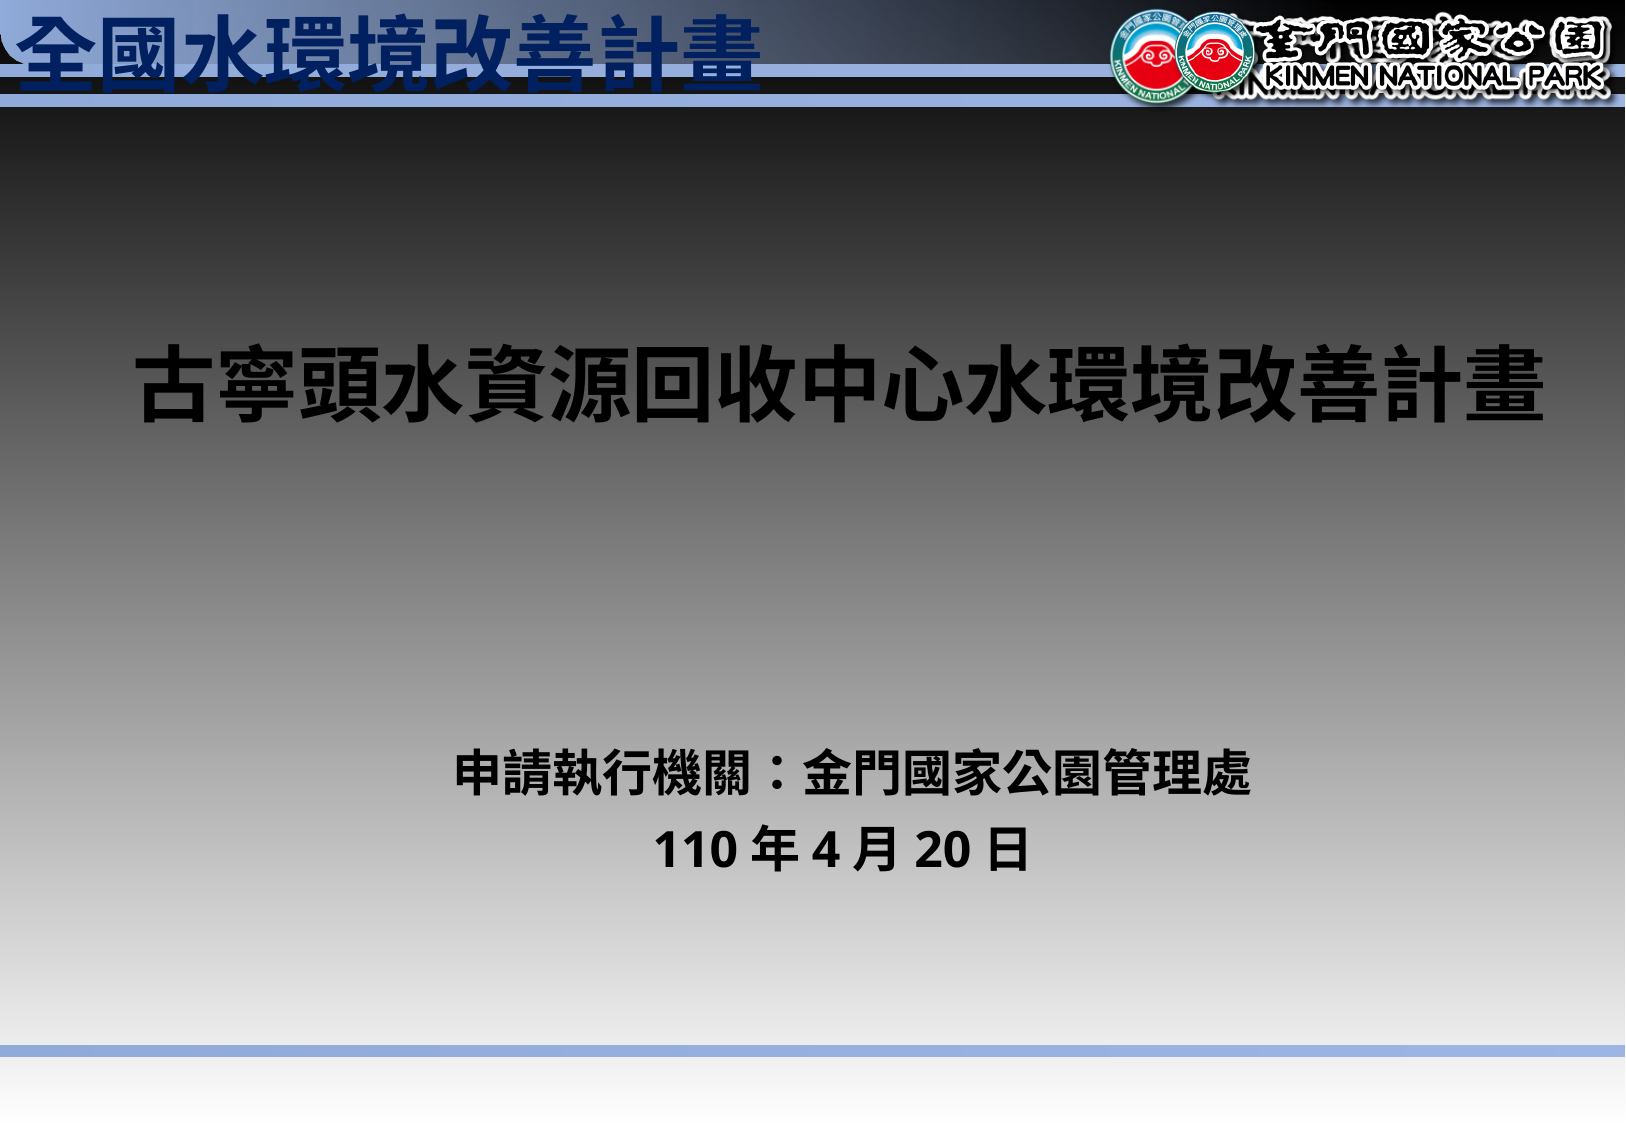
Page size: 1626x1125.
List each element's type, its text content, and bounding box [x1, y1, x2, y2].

text_box 申請執行機關：金門國家公園管理處 [437, 734, 1268, 810]
text_box 古寧頭水資源回收中心水環境改善計畫 [117, 325, 1563, 440]
text_box 110年4月20日 [637, 810, 1100, 885]
text_box 全國水環境改善計畫 [0, 0, 959, 110]
picture [1105, 4, 1625, 117]
